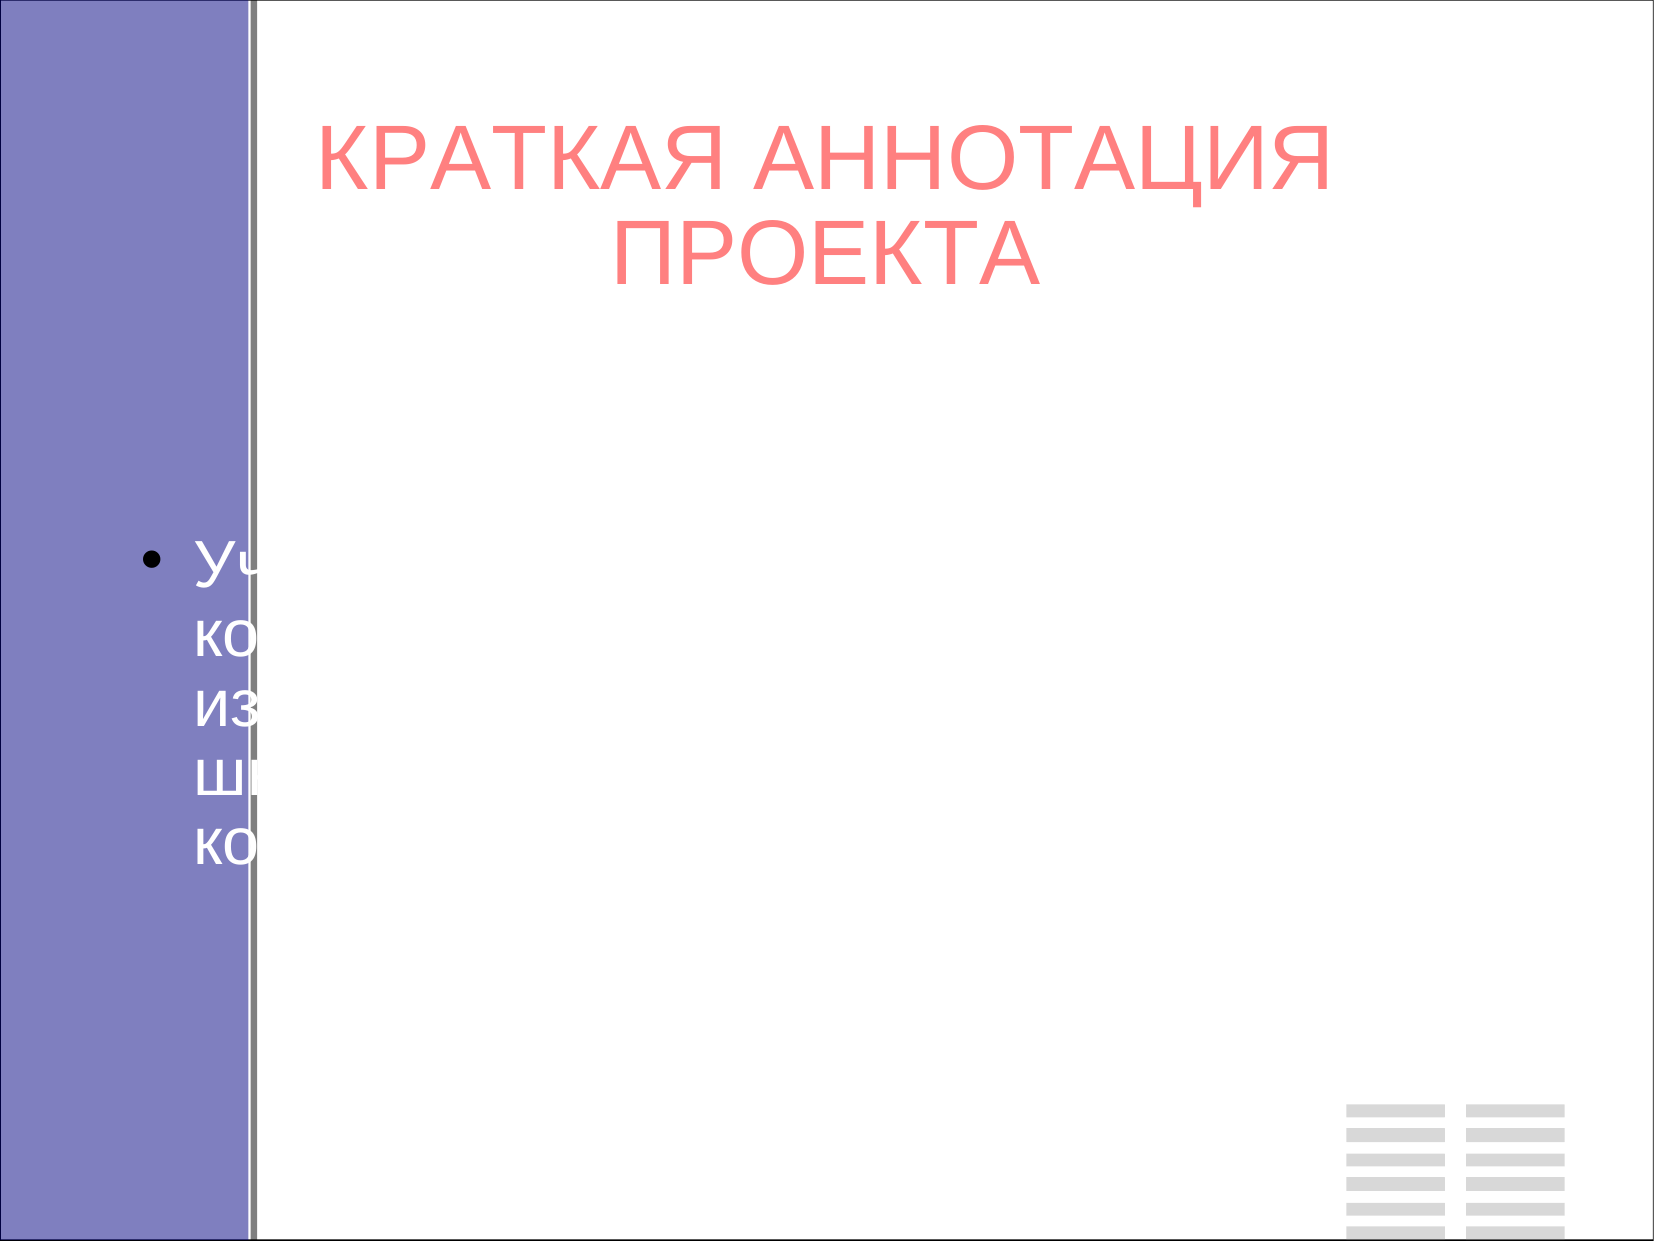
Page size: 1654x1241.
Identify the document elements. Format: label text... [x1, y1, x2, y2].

list Учебный проект «Предел совершенства компьютеров» проводится в рамках изучения программы курса основной школы за 8 класс по теме «Устройство компьютера». [123, 531, 1536, 955]
title КРАТКАЯ АННОТАЦИЯ ПРОЕКТА [119, 105, 1533, 312]
